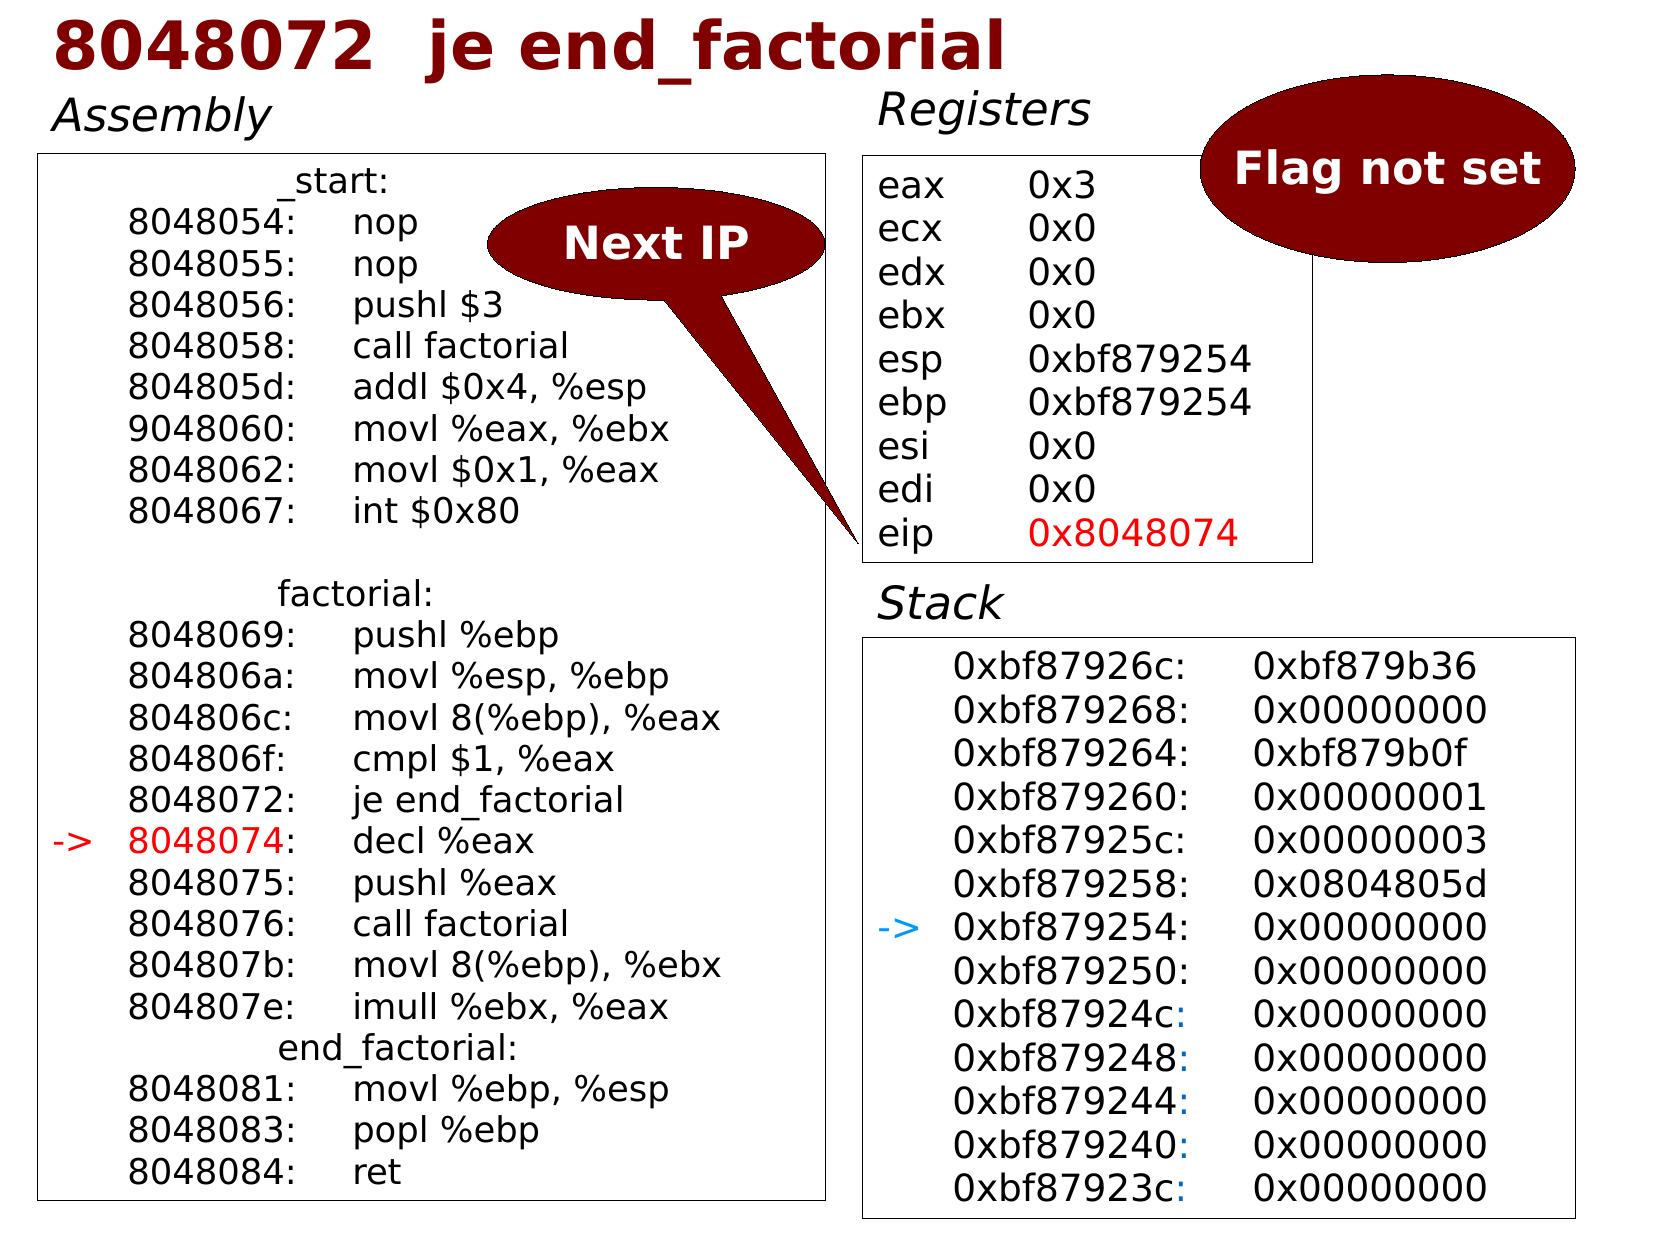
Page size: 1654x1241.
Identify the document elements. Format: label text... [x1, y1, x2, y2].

text_box Assembly [37, 81, 301, 151]
text_box Registers [862, 75, 1126, 144]
text_box Stack [862, 569, 1051, 638]
text_box Flag not set [1200, 74, 1576, 263]
text_box _start: 8048054: nop 8048055: nop 8048056: pushl $3 8048058: call factorial 804805d: addl $0x4, %esp 9048060: movl %eax, %ebx 8048062: movl $0x1, %eax 8048067: int $0x80 factorial: 8048069: pushl %ebp 804806a: movl %esp, %ebp 804806c: movl 8(%ebp), %eax 804806f: cmpl $1, %eax 8048072: je end_factorial -> 8048074: decl %eax 8048075: pushl %eax 8048076: call factorial 804807b: movl 8(%ebp), %ebx 804807e: imull %ebx, %eax end_factorial: 8048081: movl %ebp, %esp 8048083: popl %ebp 8048084: ret [37, 153, 826, 1201]
text_box 0xbf87926c: 0xbf879b36 0xbf879268: 0x00000000 0xbf879264: 0xbf879b0f 0xbf879260: 0x00000001 0xbf87925c: 0x00000003 0xbf879258: 0x0804805d -> 0xbf879254: 0x00000000 0xbf879250: 0x00000000 0xbf87924c: 0x00000000 0xbf879248: 0x00000000 0xbf879244: 0x00000000 0xbf879240: 0x00000000 0xbf87923c: 0x00000000 [862, 637, 1576, 1219]
text_box 8048072 je end_factorial [37, 0, 1388, 93]
text_box Next IP [487, 187, 859, 544]
text_box eax 0x3 ecx 0x0 edx 0x0 ebx 0x0 esp 0xbf879254 ebp 0xbf879254 esi 0x0 edi 0x0 eip 0x8048074 [862, 155, 1313, 563]
